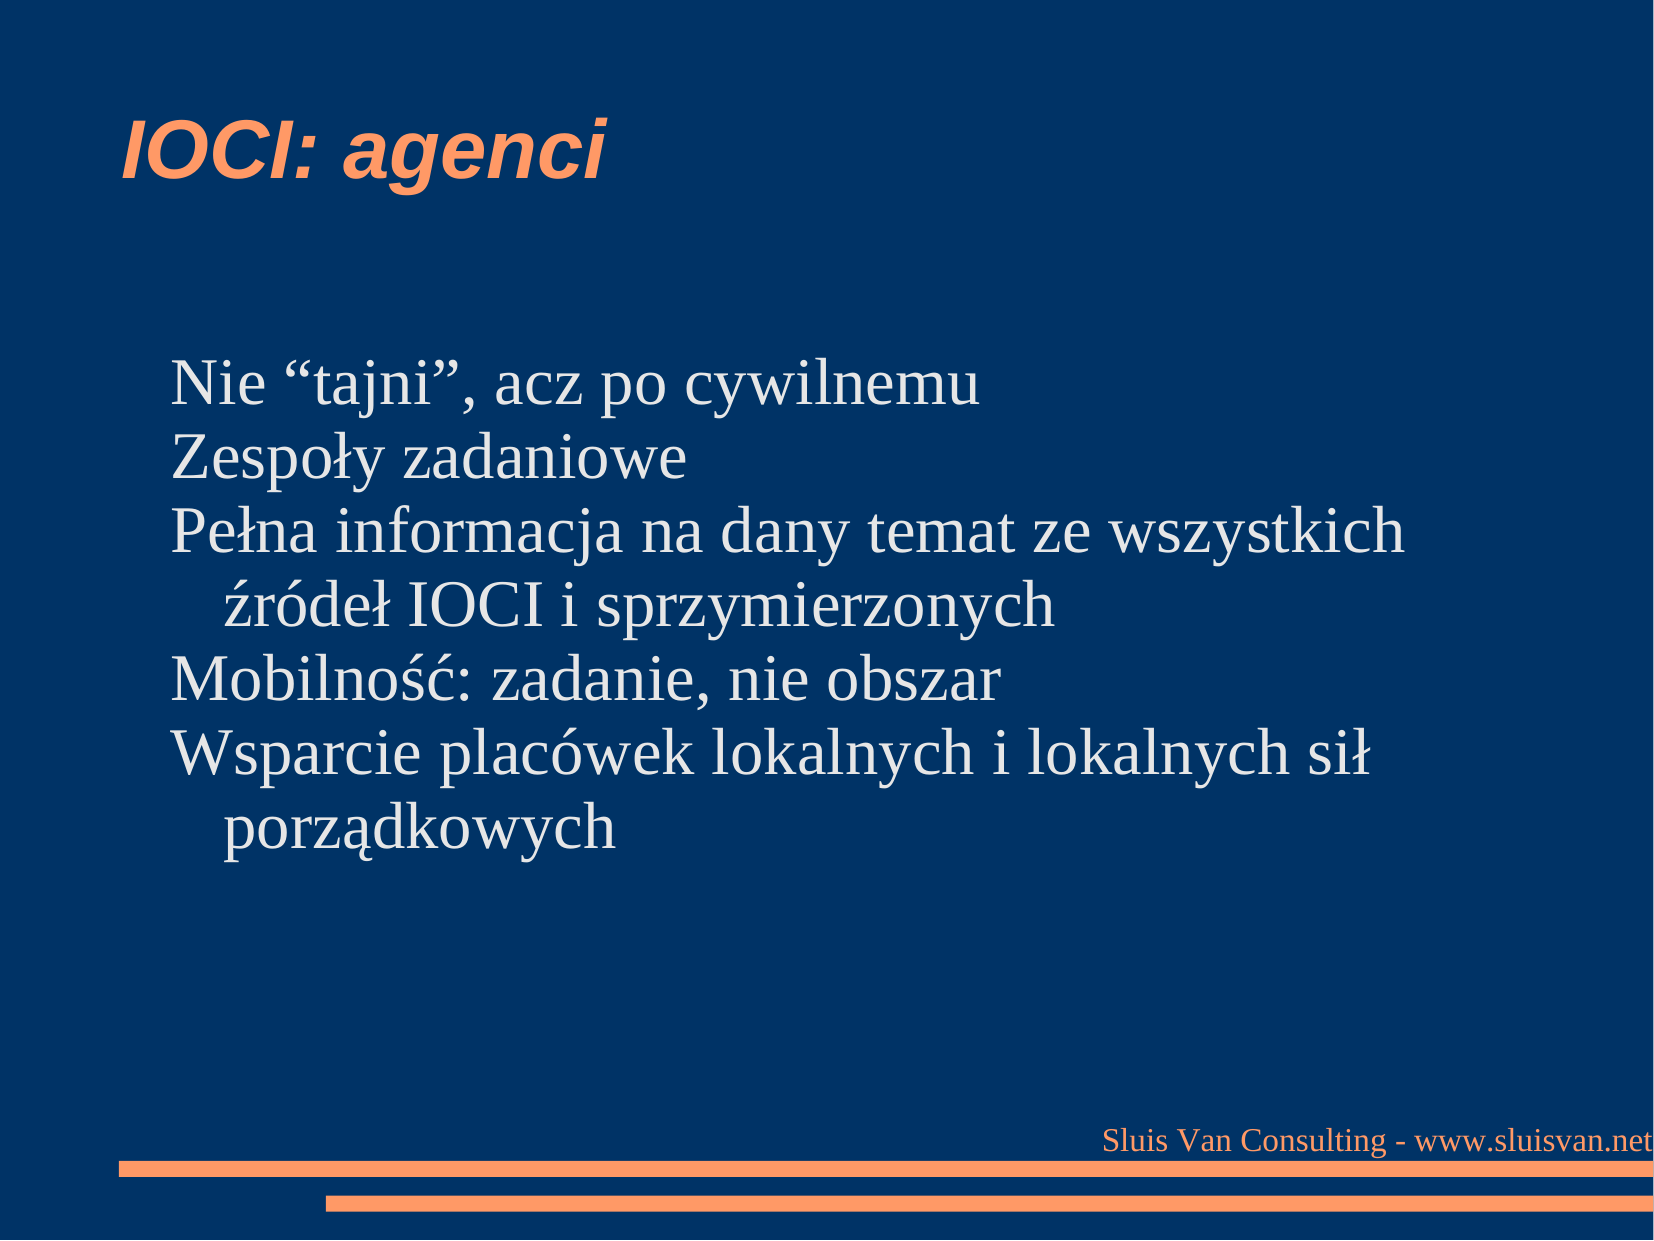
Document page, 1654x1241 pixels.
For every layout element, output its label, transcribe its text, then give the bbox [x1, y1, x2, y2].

title IOCI: agenci [121, 46, 1534, 254]
list Nie “tajni”, acz po cywilnemu Zespoły zadaniowe Pełna informacja na dany temat ze wszystkich źródeł IOCI i sprzymierzonych Mobilność: zadanie, nie obszar Wsparcie placówek lokalnych i lokalnych sił porządkowych [152, 344, 1534, 1127]
